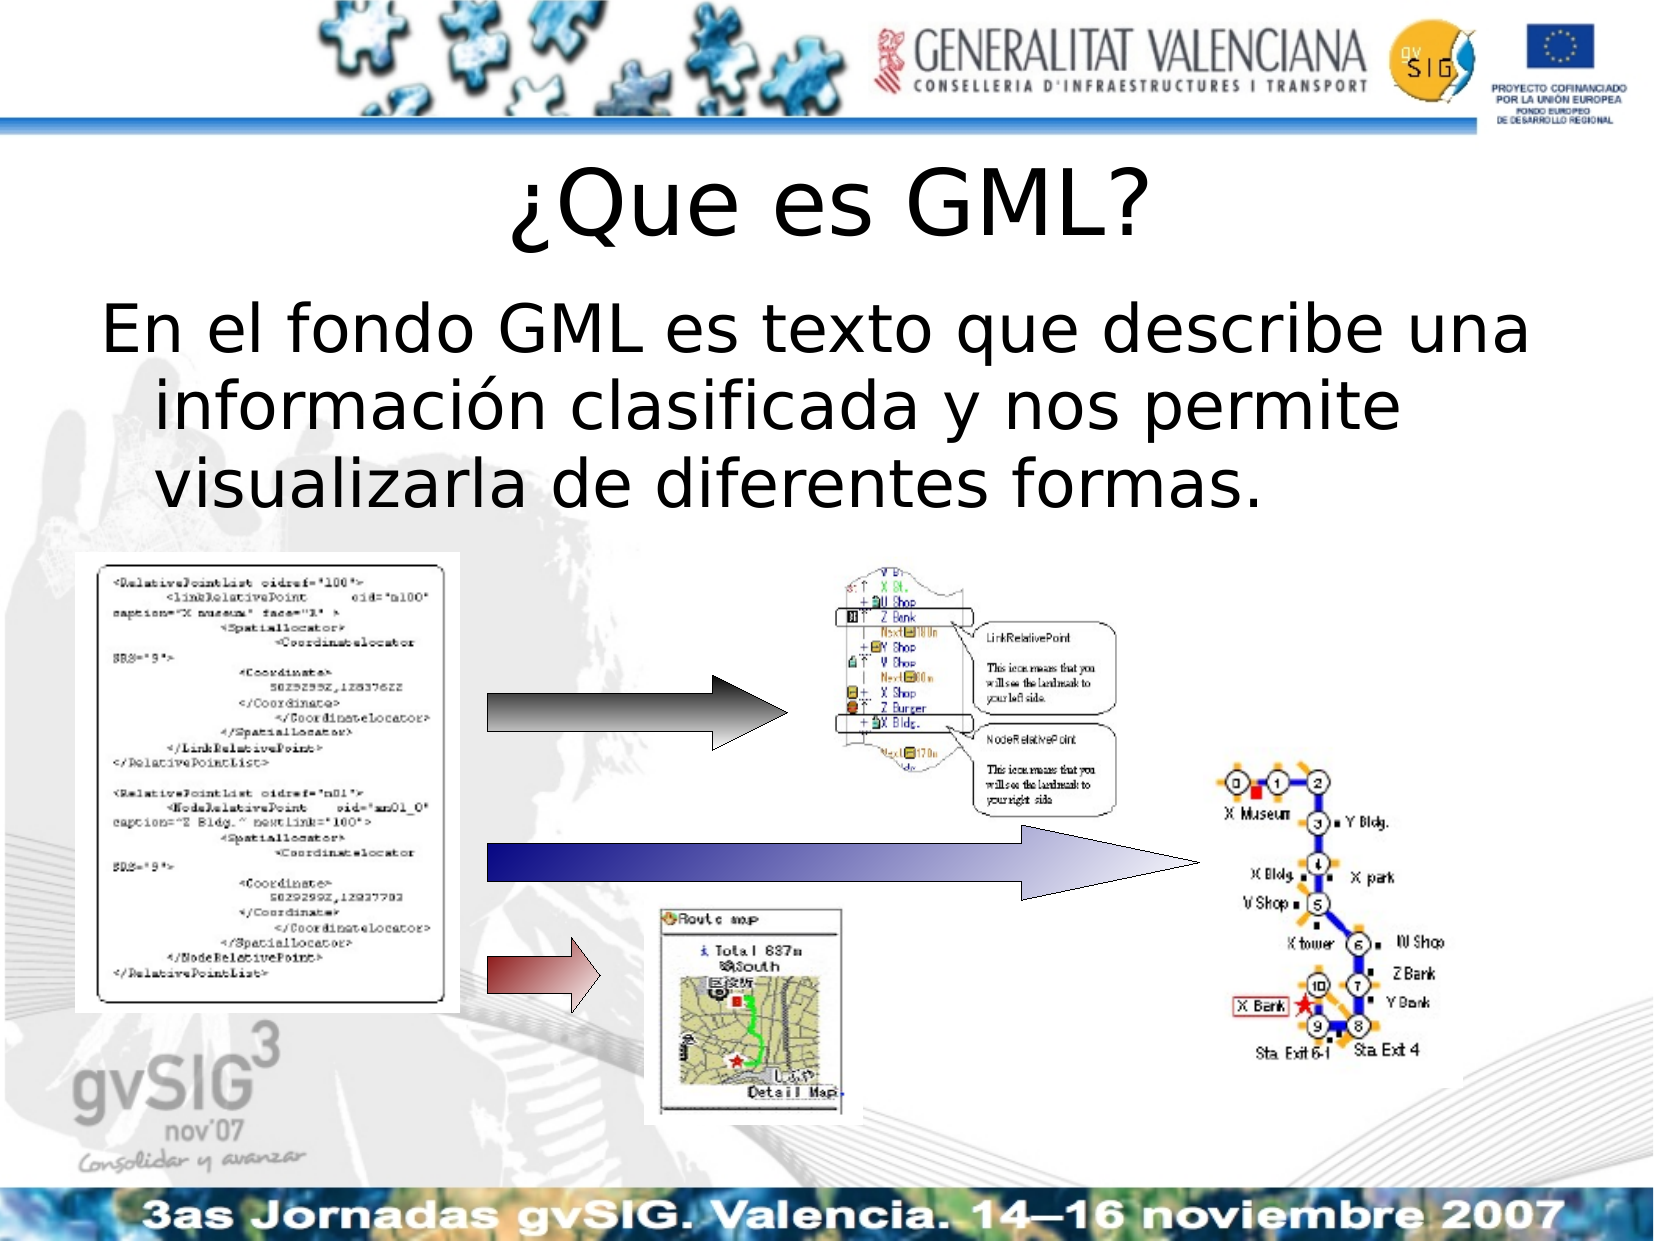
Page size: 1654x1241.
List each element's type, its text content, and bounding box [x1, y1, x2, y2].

text_box [487, 825, 1200, 901]
text_box [487, 937, 601, 1013]
text_box [487, 675, 788, 751]
list En el fondo GML es texto que describe una información clasificada y nos permite visualizarla de diferentes formas. [82, 290, 1571, 1095]
title ¿Que es GML? [87, 107, 1576, 301]
picture [0, 0, 1654, 1241]
